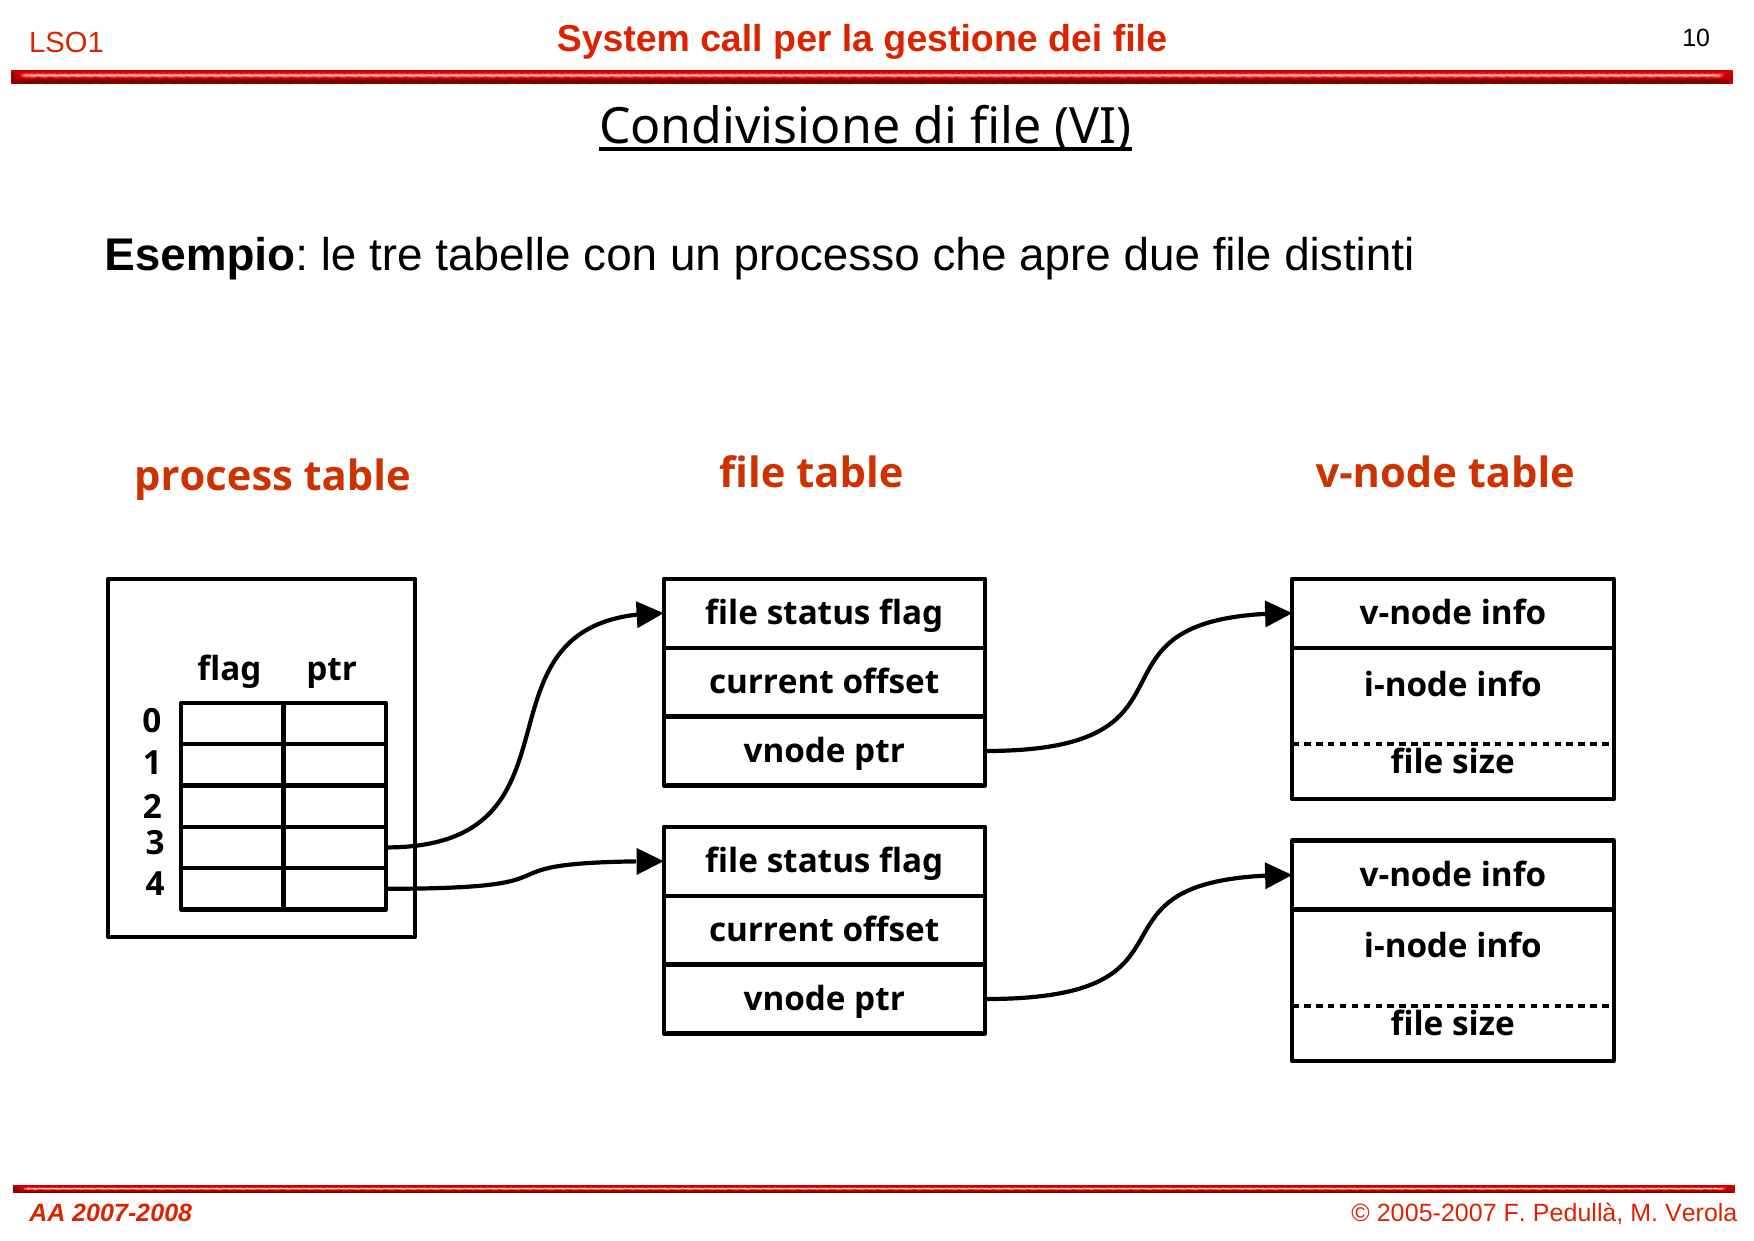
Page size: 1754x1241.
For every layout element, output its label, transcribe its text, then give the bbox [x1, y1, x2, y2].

text_box current offset [663, 895, 986, 963]
text_box vnode ptr [663, 716, 986, 786]
text_box flag [175, 641, 284, 711]
text_box v-node table [1277, 440, 1614, 523]
text_box 3 [125, 815, 185, 857]
text_box 1 [122, 735, 182, 779]
text_box file status flag [663, 826, 986, 894]
title Condivisione di file (VI) [514, 78, 1217, 174]
text_box i-node info file size [1292, 907, 1614, 1064]
text_box 0 [122, 694, 182, 735]
text_box process table [97, 444, 448, 526]
list Esempio: le tre tabelle con un processo che apre due file distinti [89, 217, 1727, 338]
picture [13, 1185, 1735, 1193]
text_box file table [621, 440, 1002, 523]
text_box 4 [125, 857, 185, 926]
text_box v-node info [1292, 578, 1614, 645]
text_box v-node info [1292, 840, 1614, 907]
text_box 2 [122, 779, 182, 848]
text_box vnode ptr [663, 964, 986, 1034]
text_box ptr [285, 641, 379, 711]
picture [11, 70, 1733, 84]
text_box current offset [663, 647, 986, 714]
text_box i-node info file size [1292, 645, 1614, 802]
text_box file status flag [663, 578, 986, 646]
